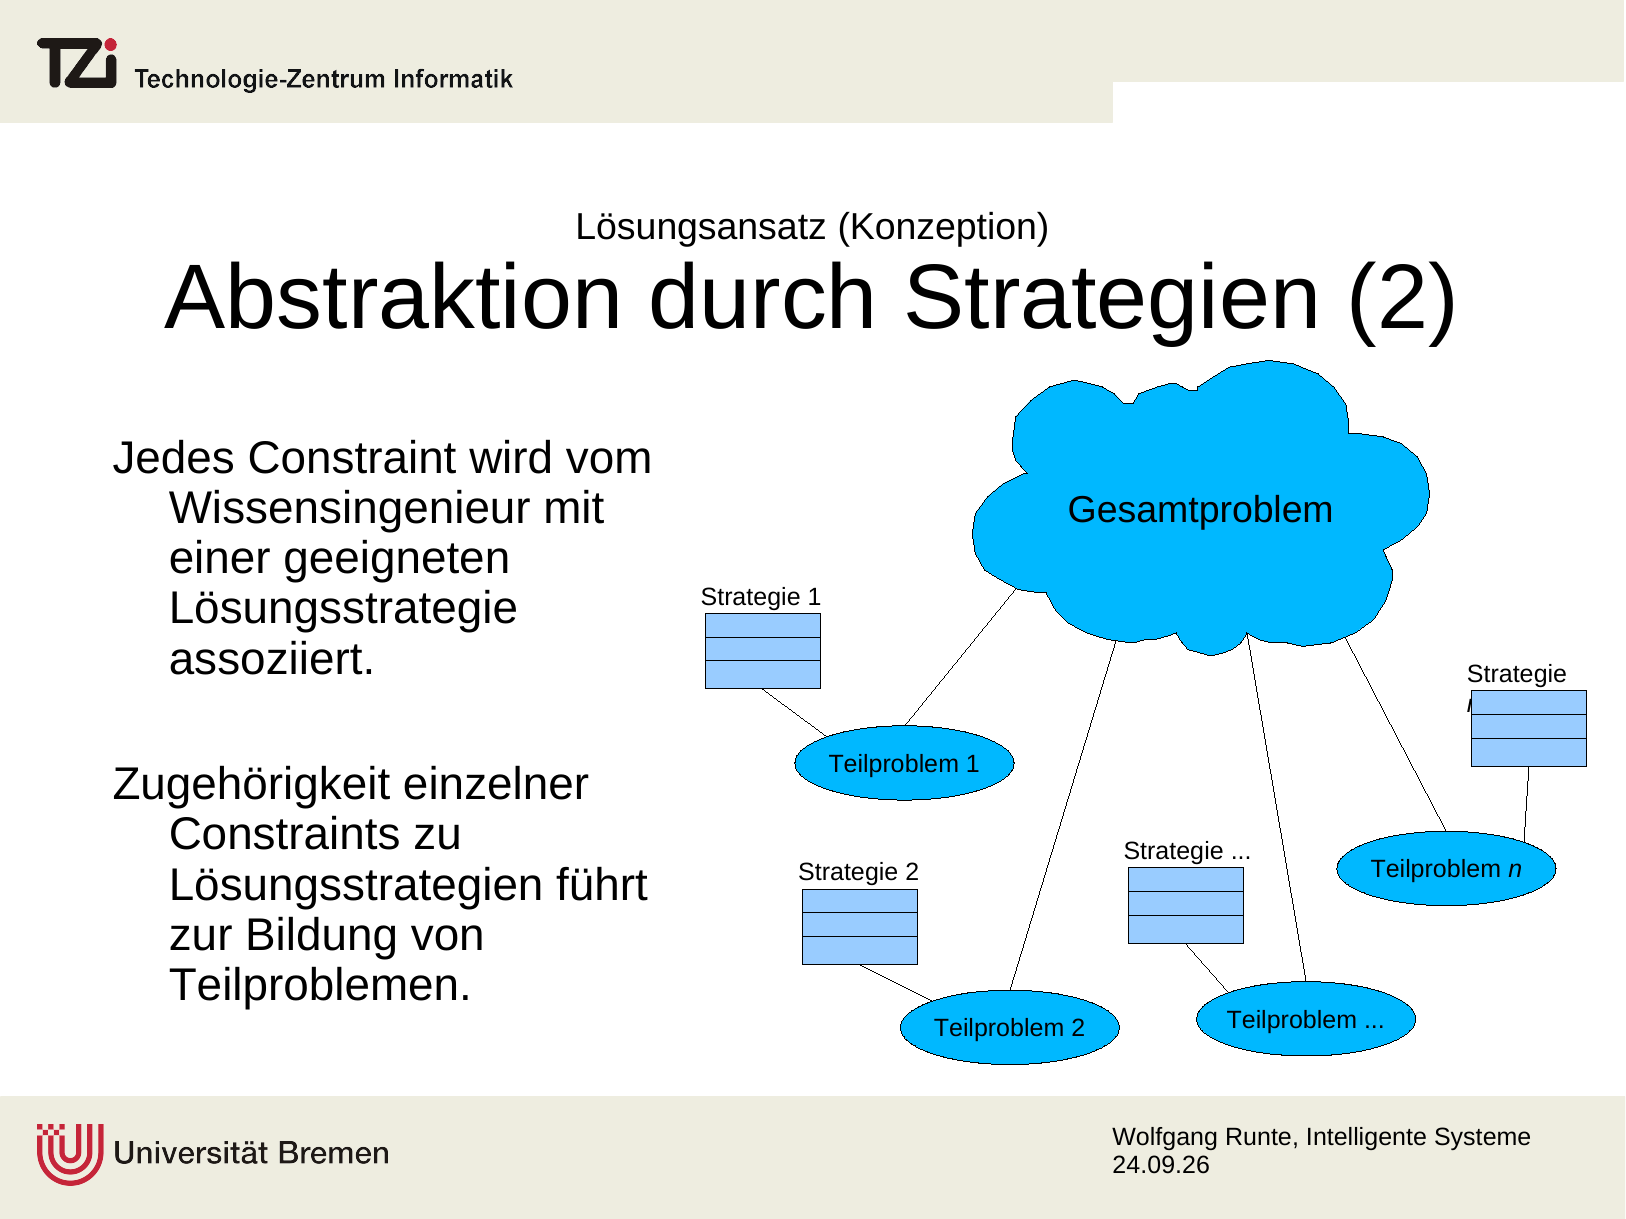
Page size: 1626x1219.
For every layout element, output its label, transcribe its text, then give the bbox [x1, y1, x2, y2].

text_box Gesamtproblem [972, 360, 1430, 656]
text_box Teilproblem ... [1196, 981, 1416, 1056]
text_box Strategie ... [1123, 834, 1253, 864]
text_box [802, 889, 918, 965]
text_box Strategie 1 [700, 580, 823, 609]
picture [37, 38, 513, 93]
list Jedes Constraint wird vom Wissensingenieur mit einer geeigneten Lösungsstrategie assoziiert. Zugehörigkeit einzelner Constraints zu Lösungsstrategien führt zur Bildung von Teilproblemen. [112, 433, 713, 1070]
text_box [1114, 350, 1287, 403]
text_box [1471, 690, 1587, 767]
text_box Strategie n [1466, 658, 1589, 693]
text_box [705, 613, 821, 689]
text_box Teilproblem n [1336, 831, 1557, 906]
text_box Teilproblem 1 [794, 725, 1015, 801]
text_box Strategie 2 [798, 856, 920, 885]
title Lösungsansatz (Konzeption) Abstraktion durch Strategien (2) [112, 162, 1513, 393]
picture [37, 1124, 388, 1186]
text_box [1128, 867, 1244, 944]
text_box Teilproblem 2 [900, 990, 1120, 1065]
